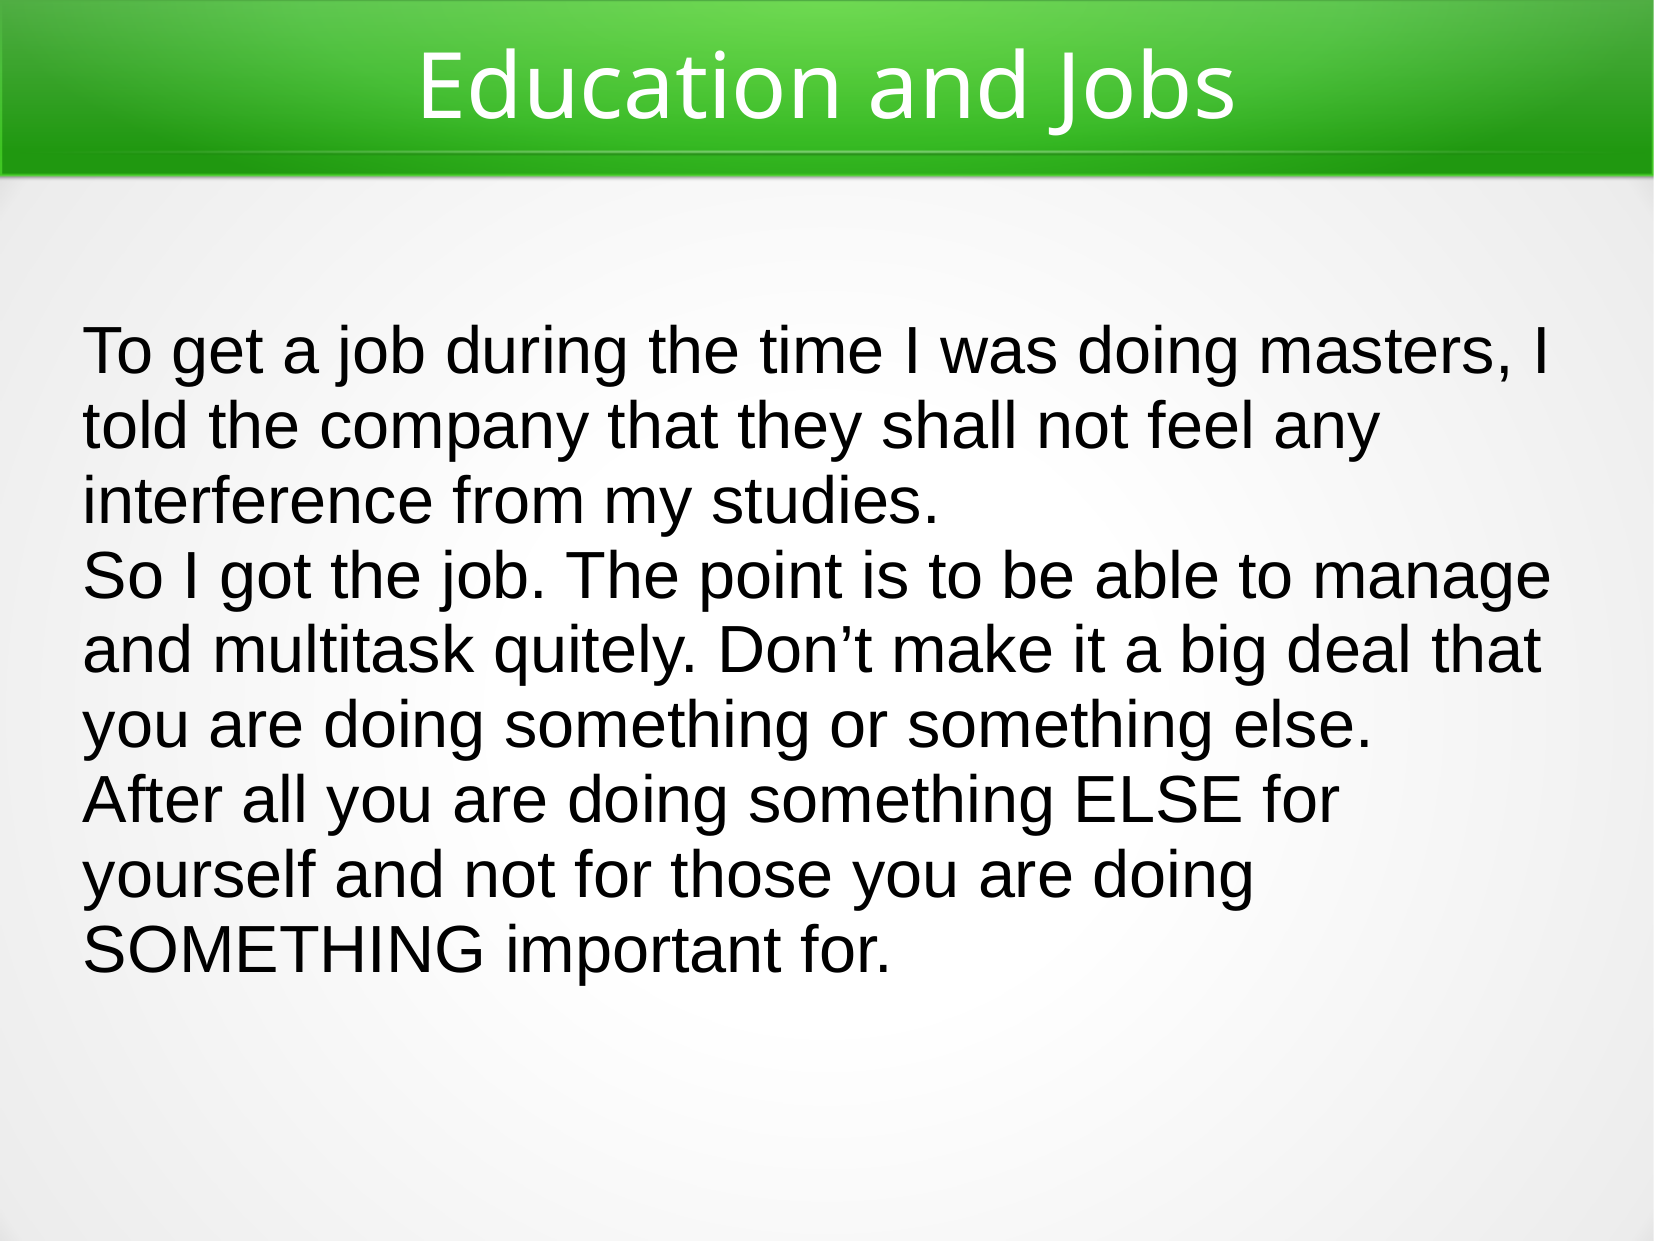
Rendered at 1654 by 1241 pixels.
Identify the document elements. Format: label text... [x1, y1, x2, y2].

picture [0, 0, 1654, 1241]
subtitle To get a job during the time I was doing masters, I told the company that they shall not feel any interference from my studies. So I got the job. The point is to be able to manage and multitask quitely. Don’t make it a big deal that you are doing something or something else. After all you are doing something ELSE for yourself and not for those you are doing SOMETHING important for. [82, 290, 1571, 1010]
title Education and Jobs [82, 11, 1571, 154]
